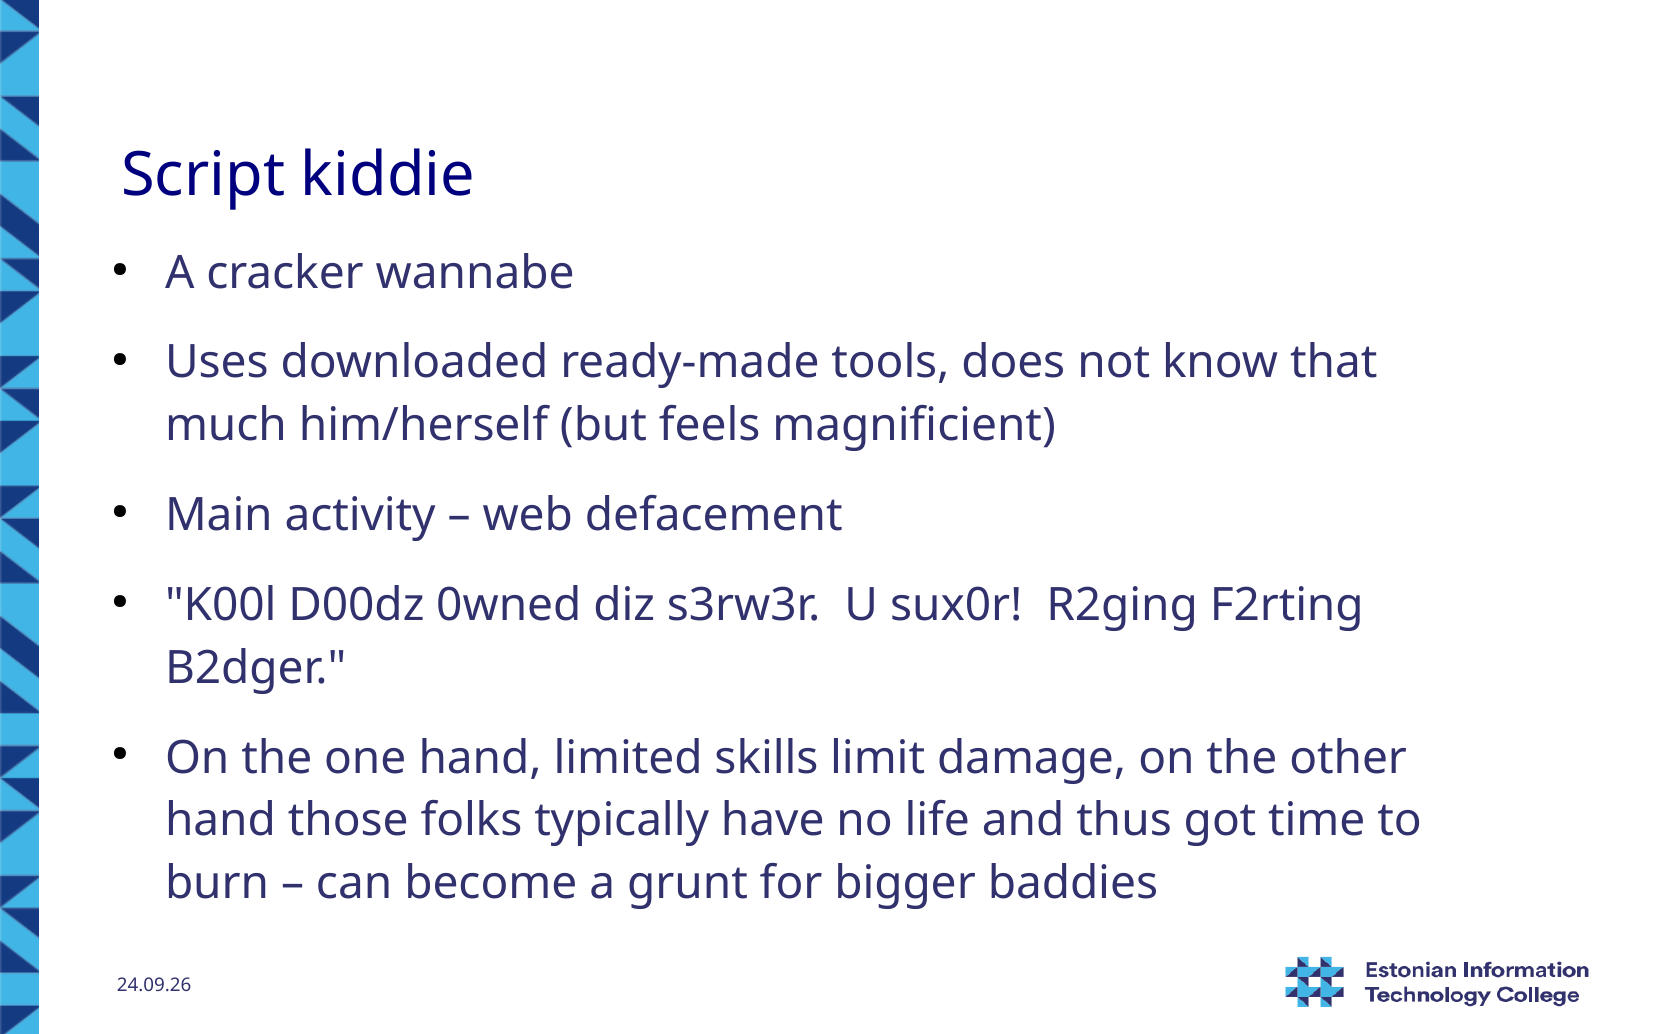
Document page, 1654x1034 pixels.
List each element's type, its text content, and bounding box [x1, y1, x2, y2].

list A cracker wannabe Uses downloaded ready-made tools, does not know that much him/herself (but feels magnificient) Main activity – web defacement "K00l D00dz 0wned diz s3rw3r. U sux0r! R2ging F2rting B2dger." On the one hand, limited skills limit damage, on the other hand those folks typically have no life and thus got time to burn – can become a grunt for bigger baddies [94, 238, 1506, 985]
title Script kiddie [121, 85, 1534, 259]
